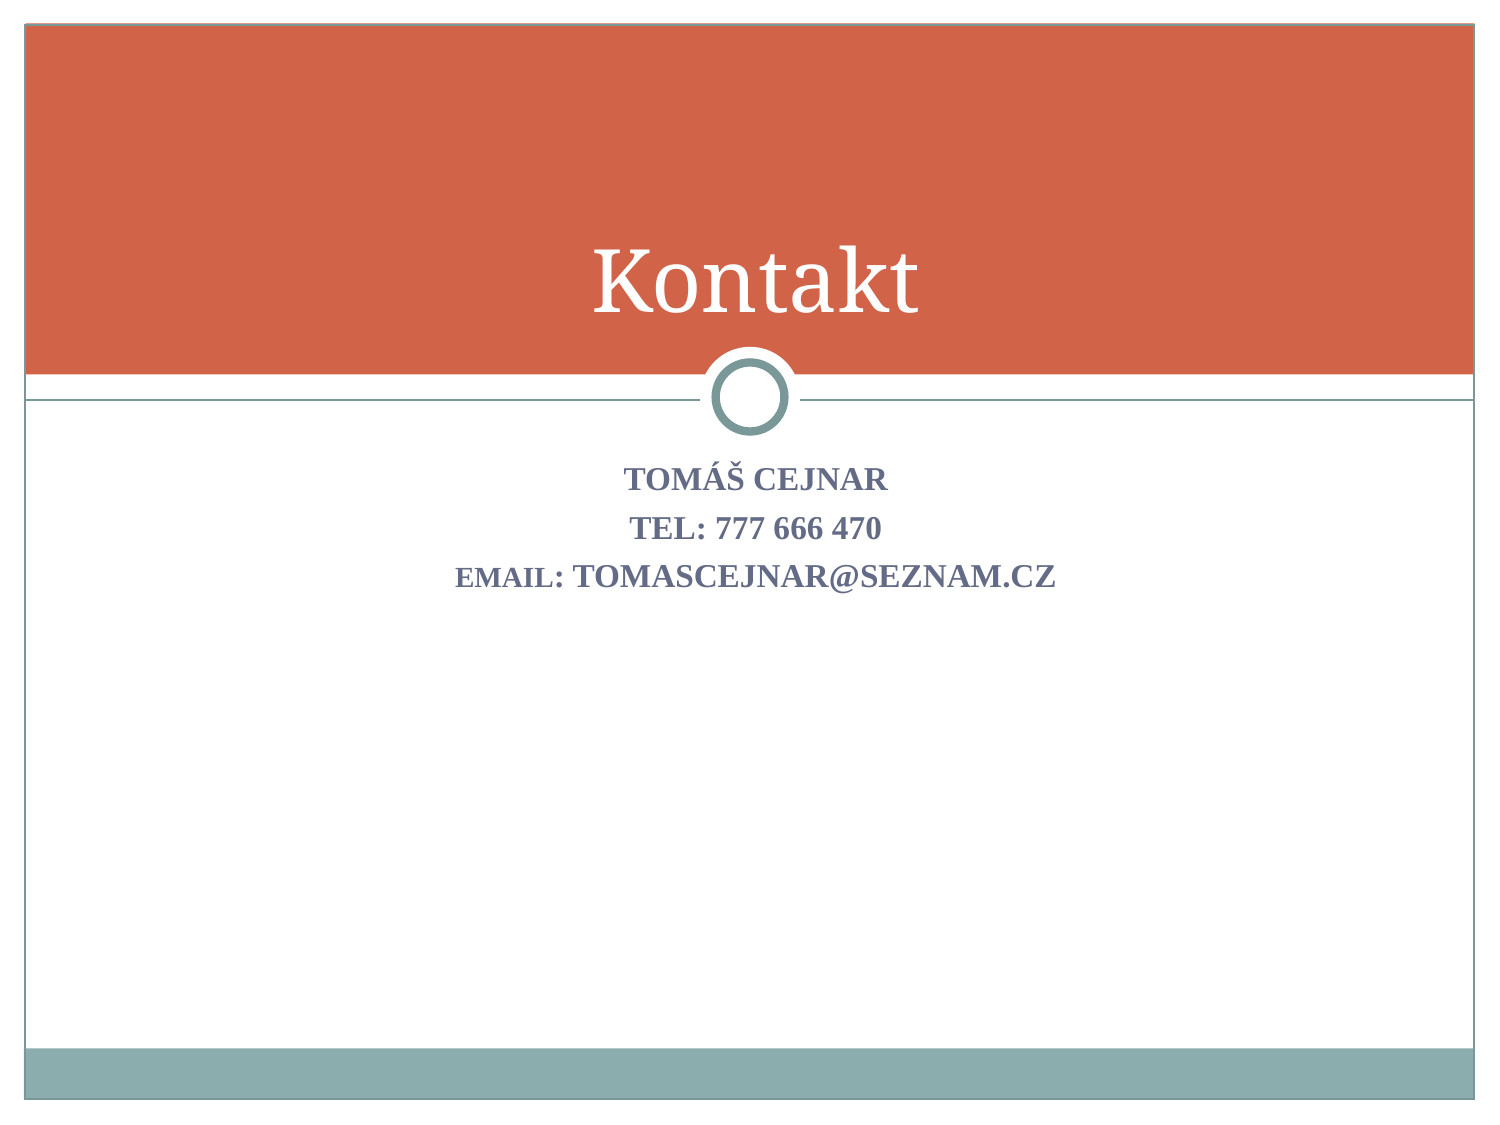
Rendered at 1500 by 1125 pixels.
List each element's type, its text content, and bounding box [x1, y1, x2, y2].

list TOMÁŠ CEJNAR TEL: 777 666 470 EMAIL: TOMASCEJNAR@SEZNAM.CZ [224, 450, 1288, 725]
title Kontakt [118, 87, 1394, 338]
